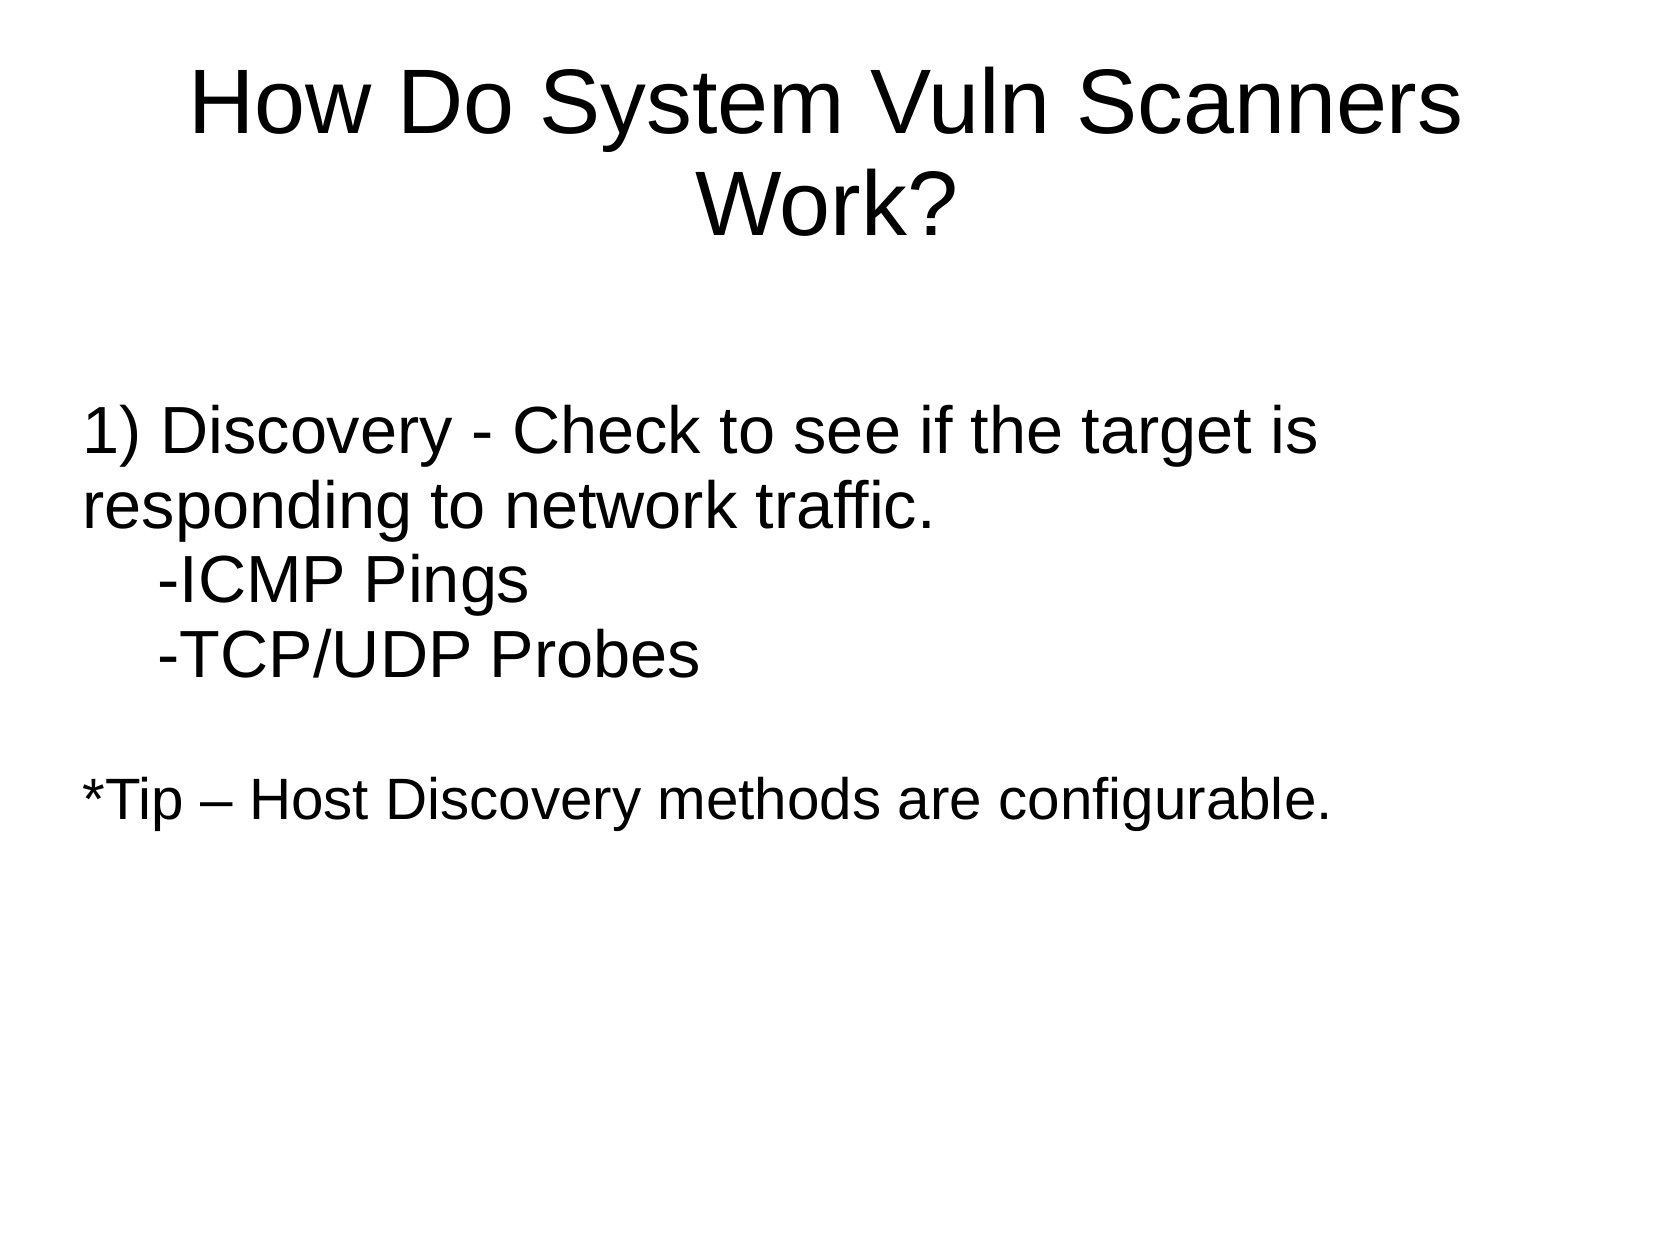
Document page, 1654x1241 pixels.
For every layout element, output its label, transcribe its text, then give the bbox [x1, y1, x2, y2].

title How Do System Vuln Scanners Work? [82, 49, 1571, 257]
subtitle 1) Discovery - Check to see if the target is responding to network traffic. -ICMP Pings -TCP/UDP Probes *Tip – Host Discovery methods are configurable. [82, 290, 1538, 1010]
